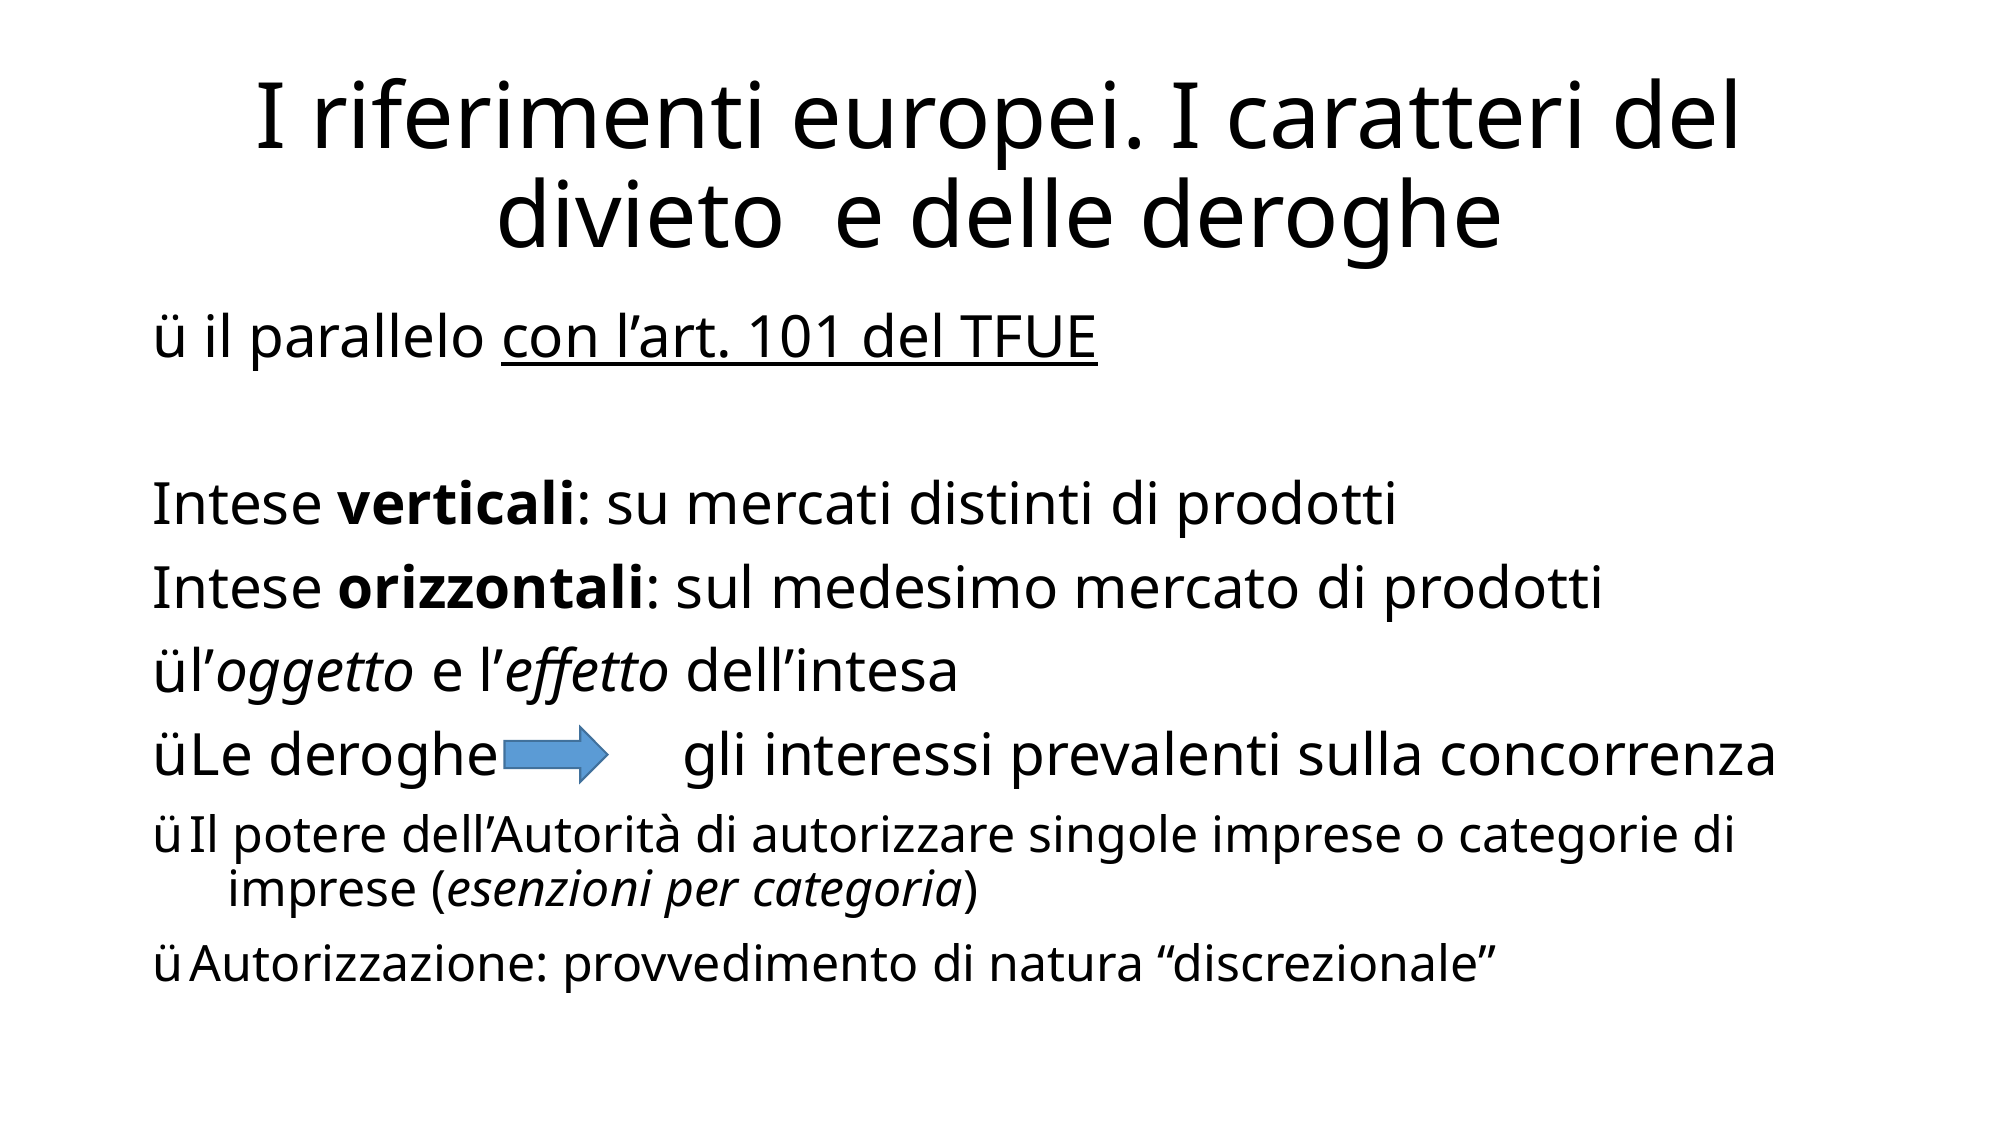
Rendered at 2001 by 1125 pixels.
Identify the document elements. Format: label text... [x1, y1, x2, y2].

title I riferimenti europei. I caratteri del divieto e delle deroghe [137, 59, 1863, 278]
text_box [504, 727, 608, 782]
list il parallelo con l’art. 101 del TFUE Intese verticali: su mercati distinti di prodotti Intese orizzontali: sul medesimo mercato di prodotti l’oggetto e l’effetto dell’intesa Le deroghe gli interessi prevalenti sulla concorrenza Il potere dell’Autorità di autorizzare singole imprese o categorie di imprese (esenzioni per categoria) Autorizzazione: provvedimento di natura “discrezionale” [137, 299, 1863, 1014]
